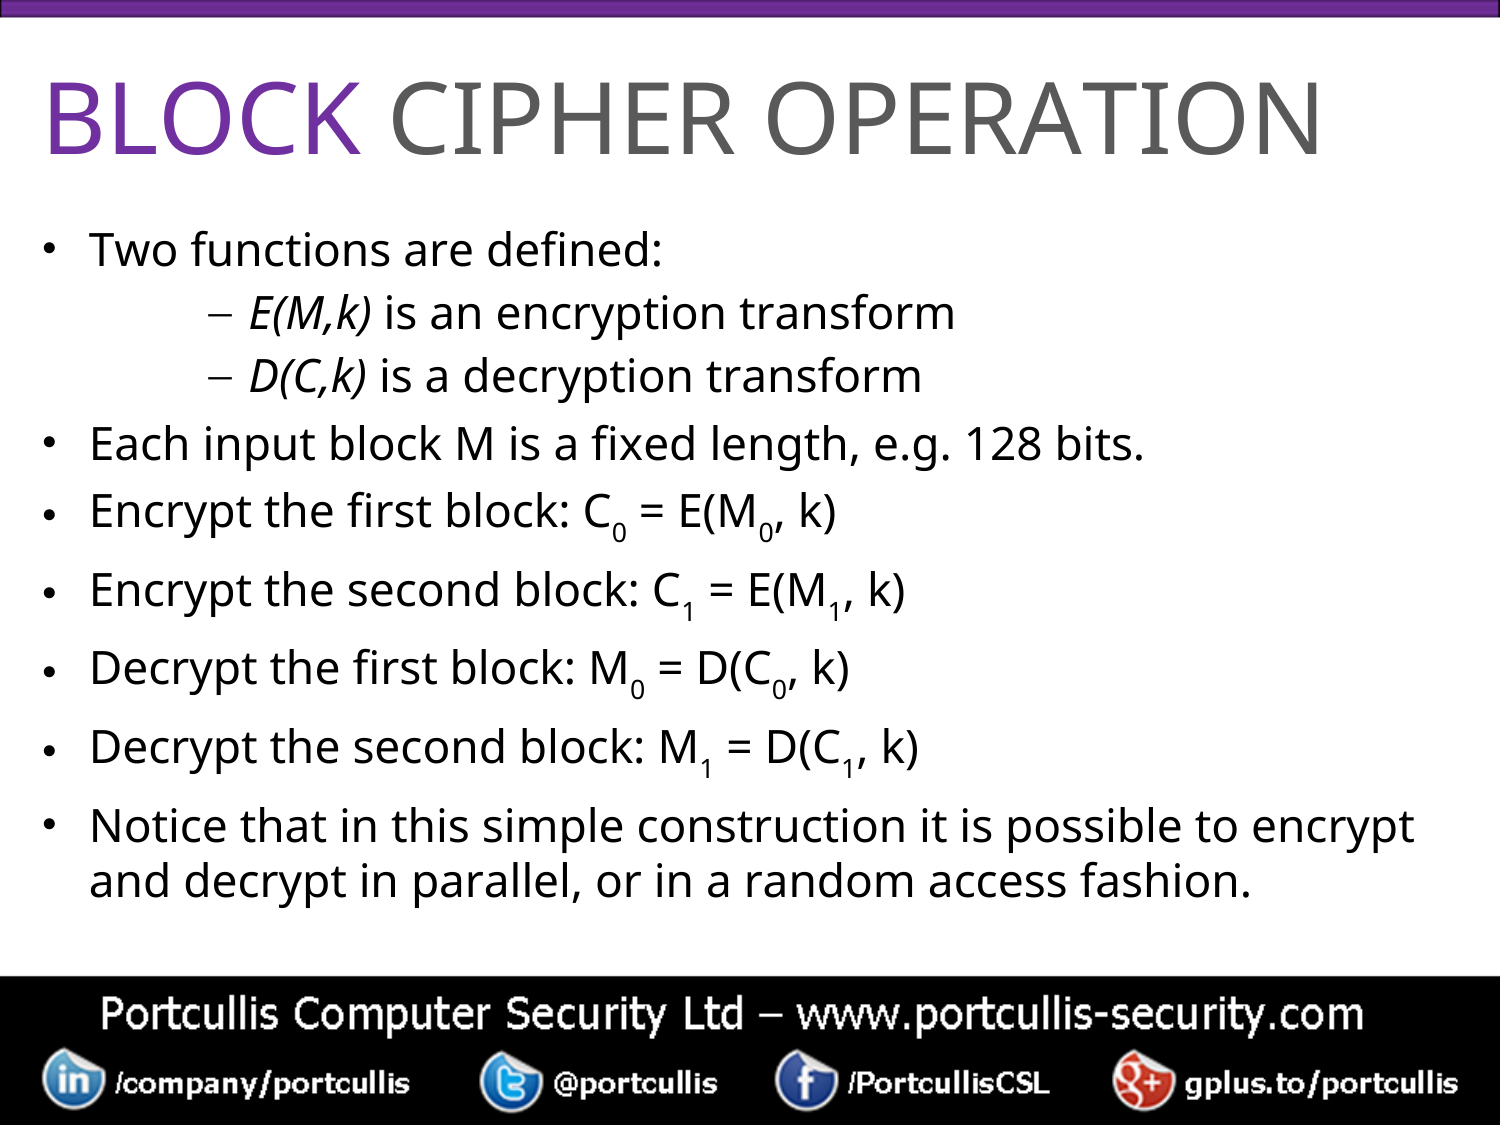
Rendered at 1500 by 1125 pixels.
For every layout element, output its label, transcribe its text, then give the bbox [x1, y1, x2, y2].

title BLOCK CIPHER OPERATION [41, 42, 1434, 202]
list Two functions are defined: E(M,k) is an encryption transform D(C,k) is a decryption transform Each input block M is a fixed length, e.g. 128 bits. Encrypt the first block: C0 = E(M0, k) Encrypt the second block: C1 = E(M1, k) Decrypt the first block: M0 = D(C0, k) Decrypt the second block: M1 = D(C1, k) Notice that in this simple construction it is possible to encrypt and decrypt in parallel, or in a random access fashion. [41, 219, 1428, 965]
picture [0, 0, 1500, 1125]
